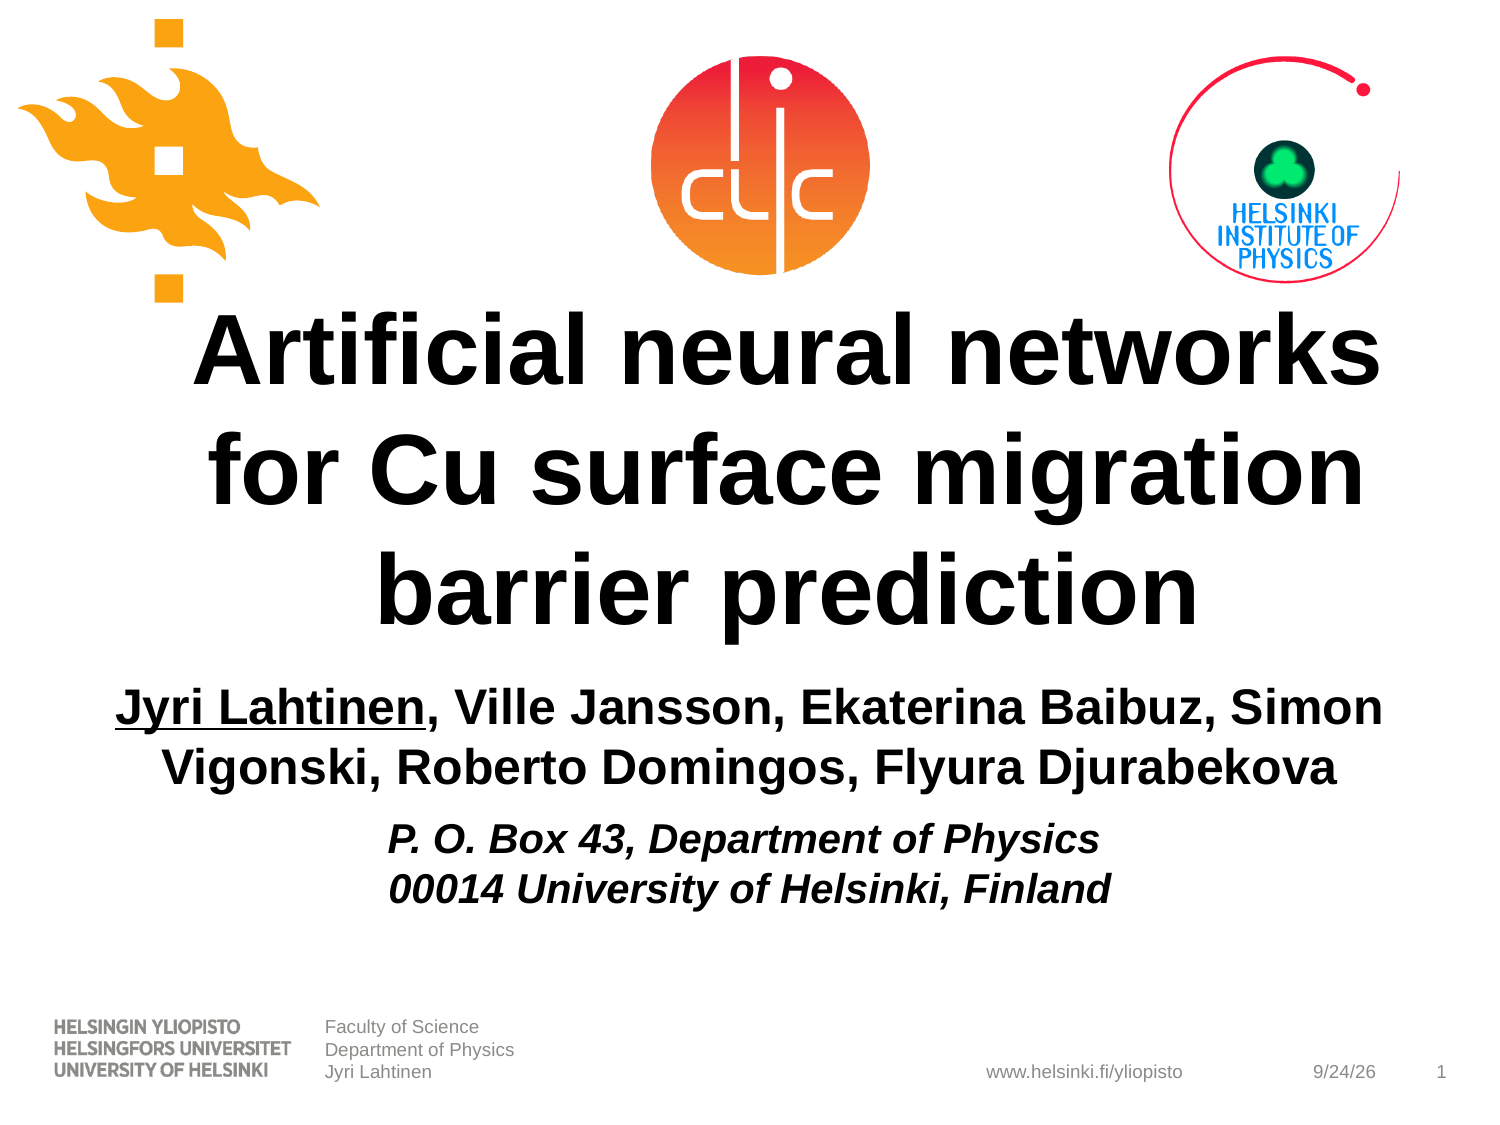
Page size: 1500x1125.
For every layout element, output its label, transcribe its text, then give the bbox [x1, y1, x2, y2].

subtitle Jyri Lahtinen, Ville Jansson, Ekaterina Baibuz, Simon Vigonski, Roberto Domingos, Flyura Djurabekova P. O. Box 43, Department of Physics 00014 University of Helsinki, Finland [112, 674, 1388, 953]
footer Faculty of Science Department of Physics Jyri Lahtinen [324, 1011, 750, 1083]
slide_number <number> [1376, 1011, 1447, 1083]
slide_number 10/18/17 [1230, 1011, 1376, 1083]
title Artificial neural networks for Cu surface migration barrier prediction [150, 285, 1426, 593]
picture [53, 1017, 292, 1079]
picture [1165, 54, 1402, 285]
picture [595, 0, 925, 330]
